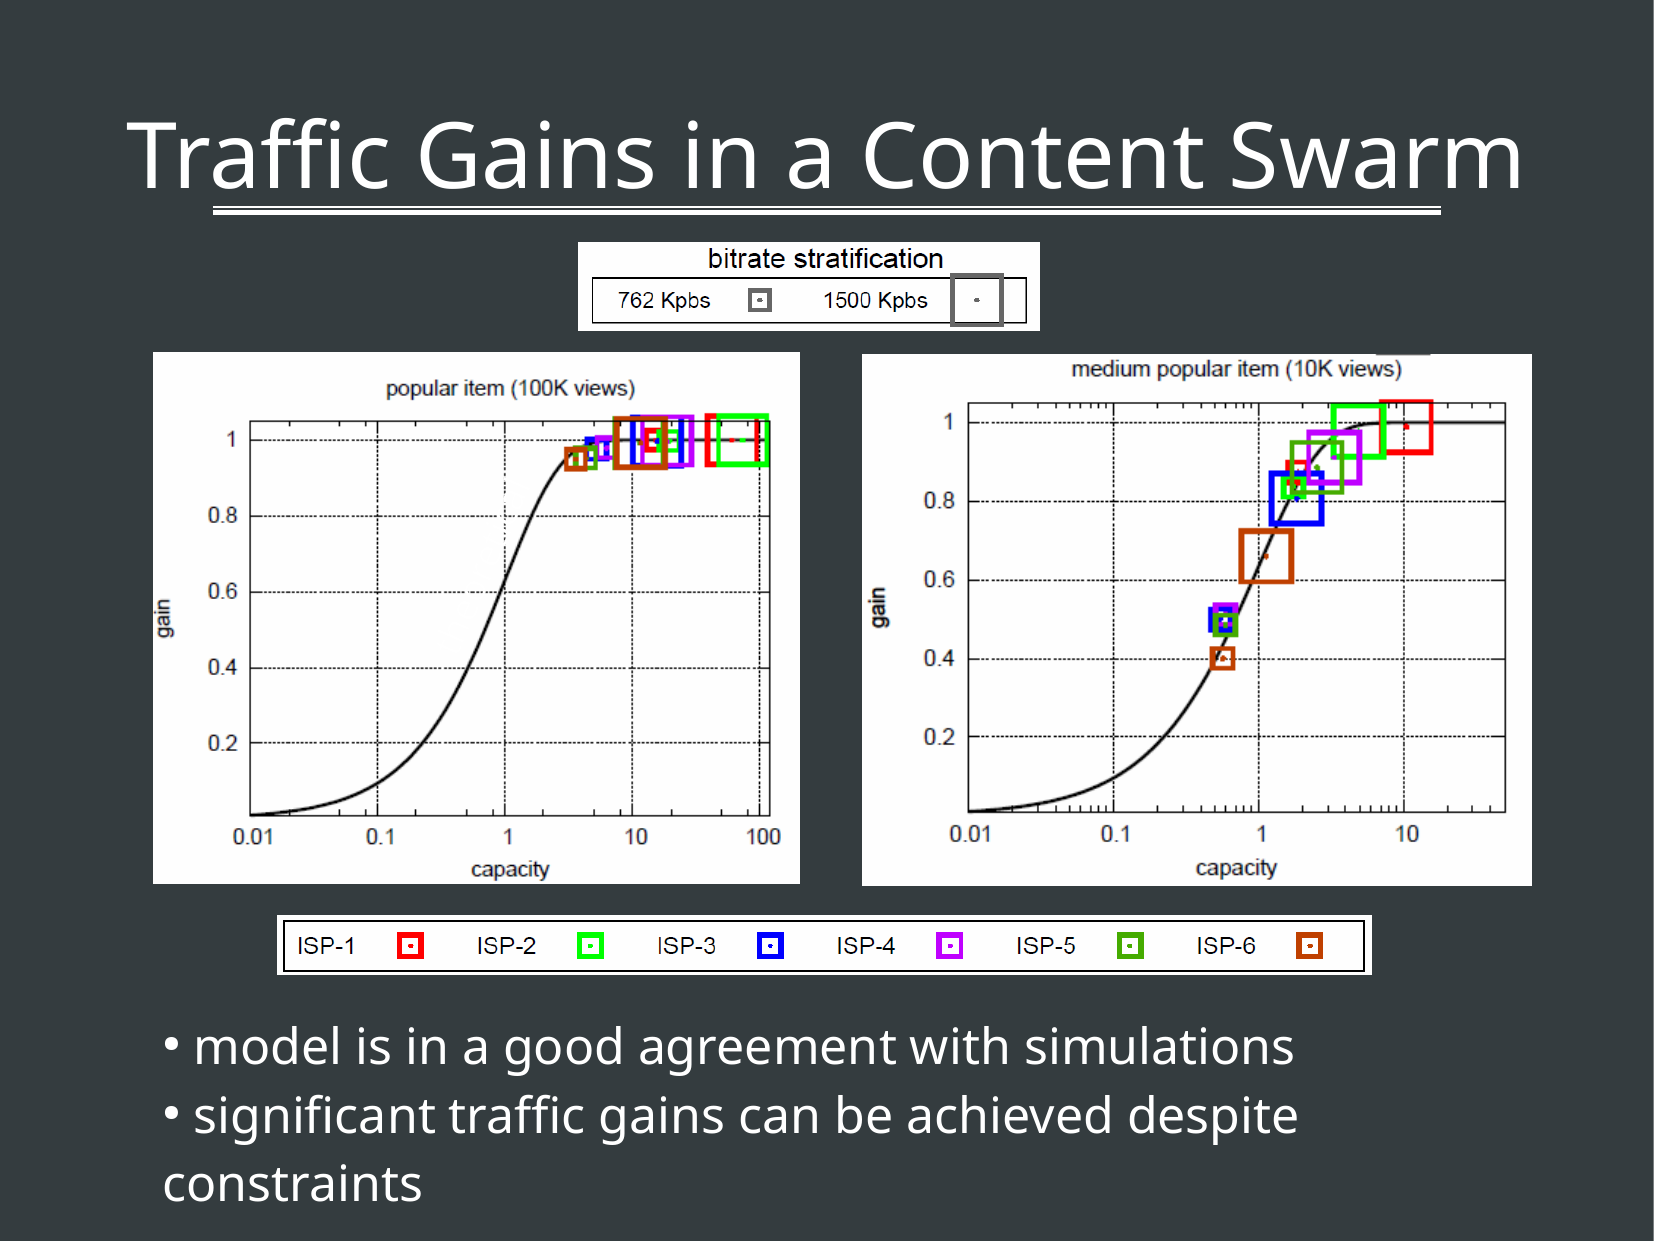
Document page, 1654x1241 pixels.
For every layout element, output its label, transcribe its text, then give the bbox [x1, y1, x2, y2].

text_box theoretical [408, 467, 555, 682]
title Traffic Gains in a Content Swarm [83, 49, 1572, 257]
text_box significant traffic gains can be achieved despite constraints [147, 1004, 1506, 1172]
picture [0, 0, 1654, 1241]
